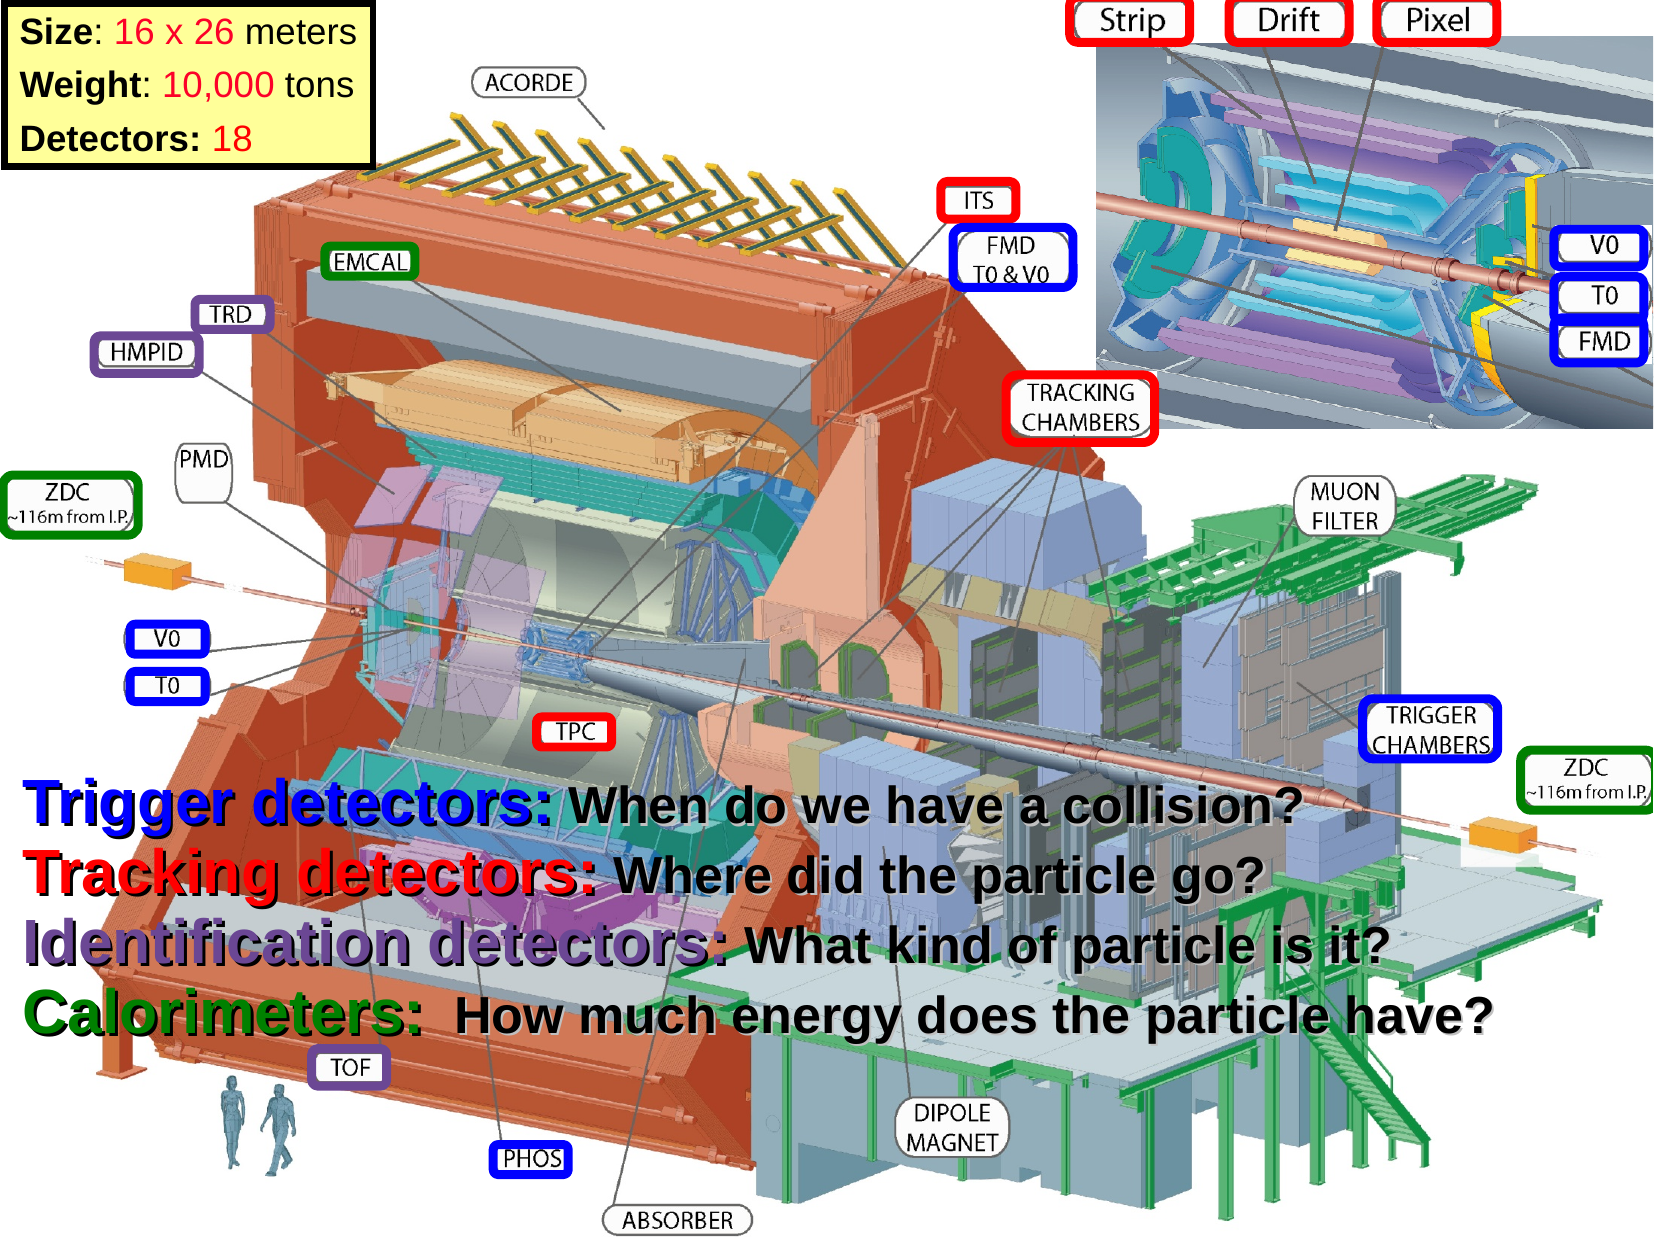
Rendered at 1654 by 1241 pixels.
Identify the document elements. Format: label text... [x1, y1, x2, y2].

picture [1382, 2, 1492, 37]
picture [8, 480, 133, 530]
text_box Size: 16 x 26 meters Weight: 10,000 tons Detectors: 18 [4, 3, 373, 167]
text_box Trigger detectors: When do we have a collision? Tracking detectors: Where did the particle go? Identification detectors: What kind of particle is it? Calorimeters: How much energy does the particle have? [7, 759, 1613, 1054]
picture [1075, 2, 1185, 37]
picture [1234, 2, 1344, 37]
picture [0, 0, 1654, 1240]
text_box [1112, 429, 1653, 475]
